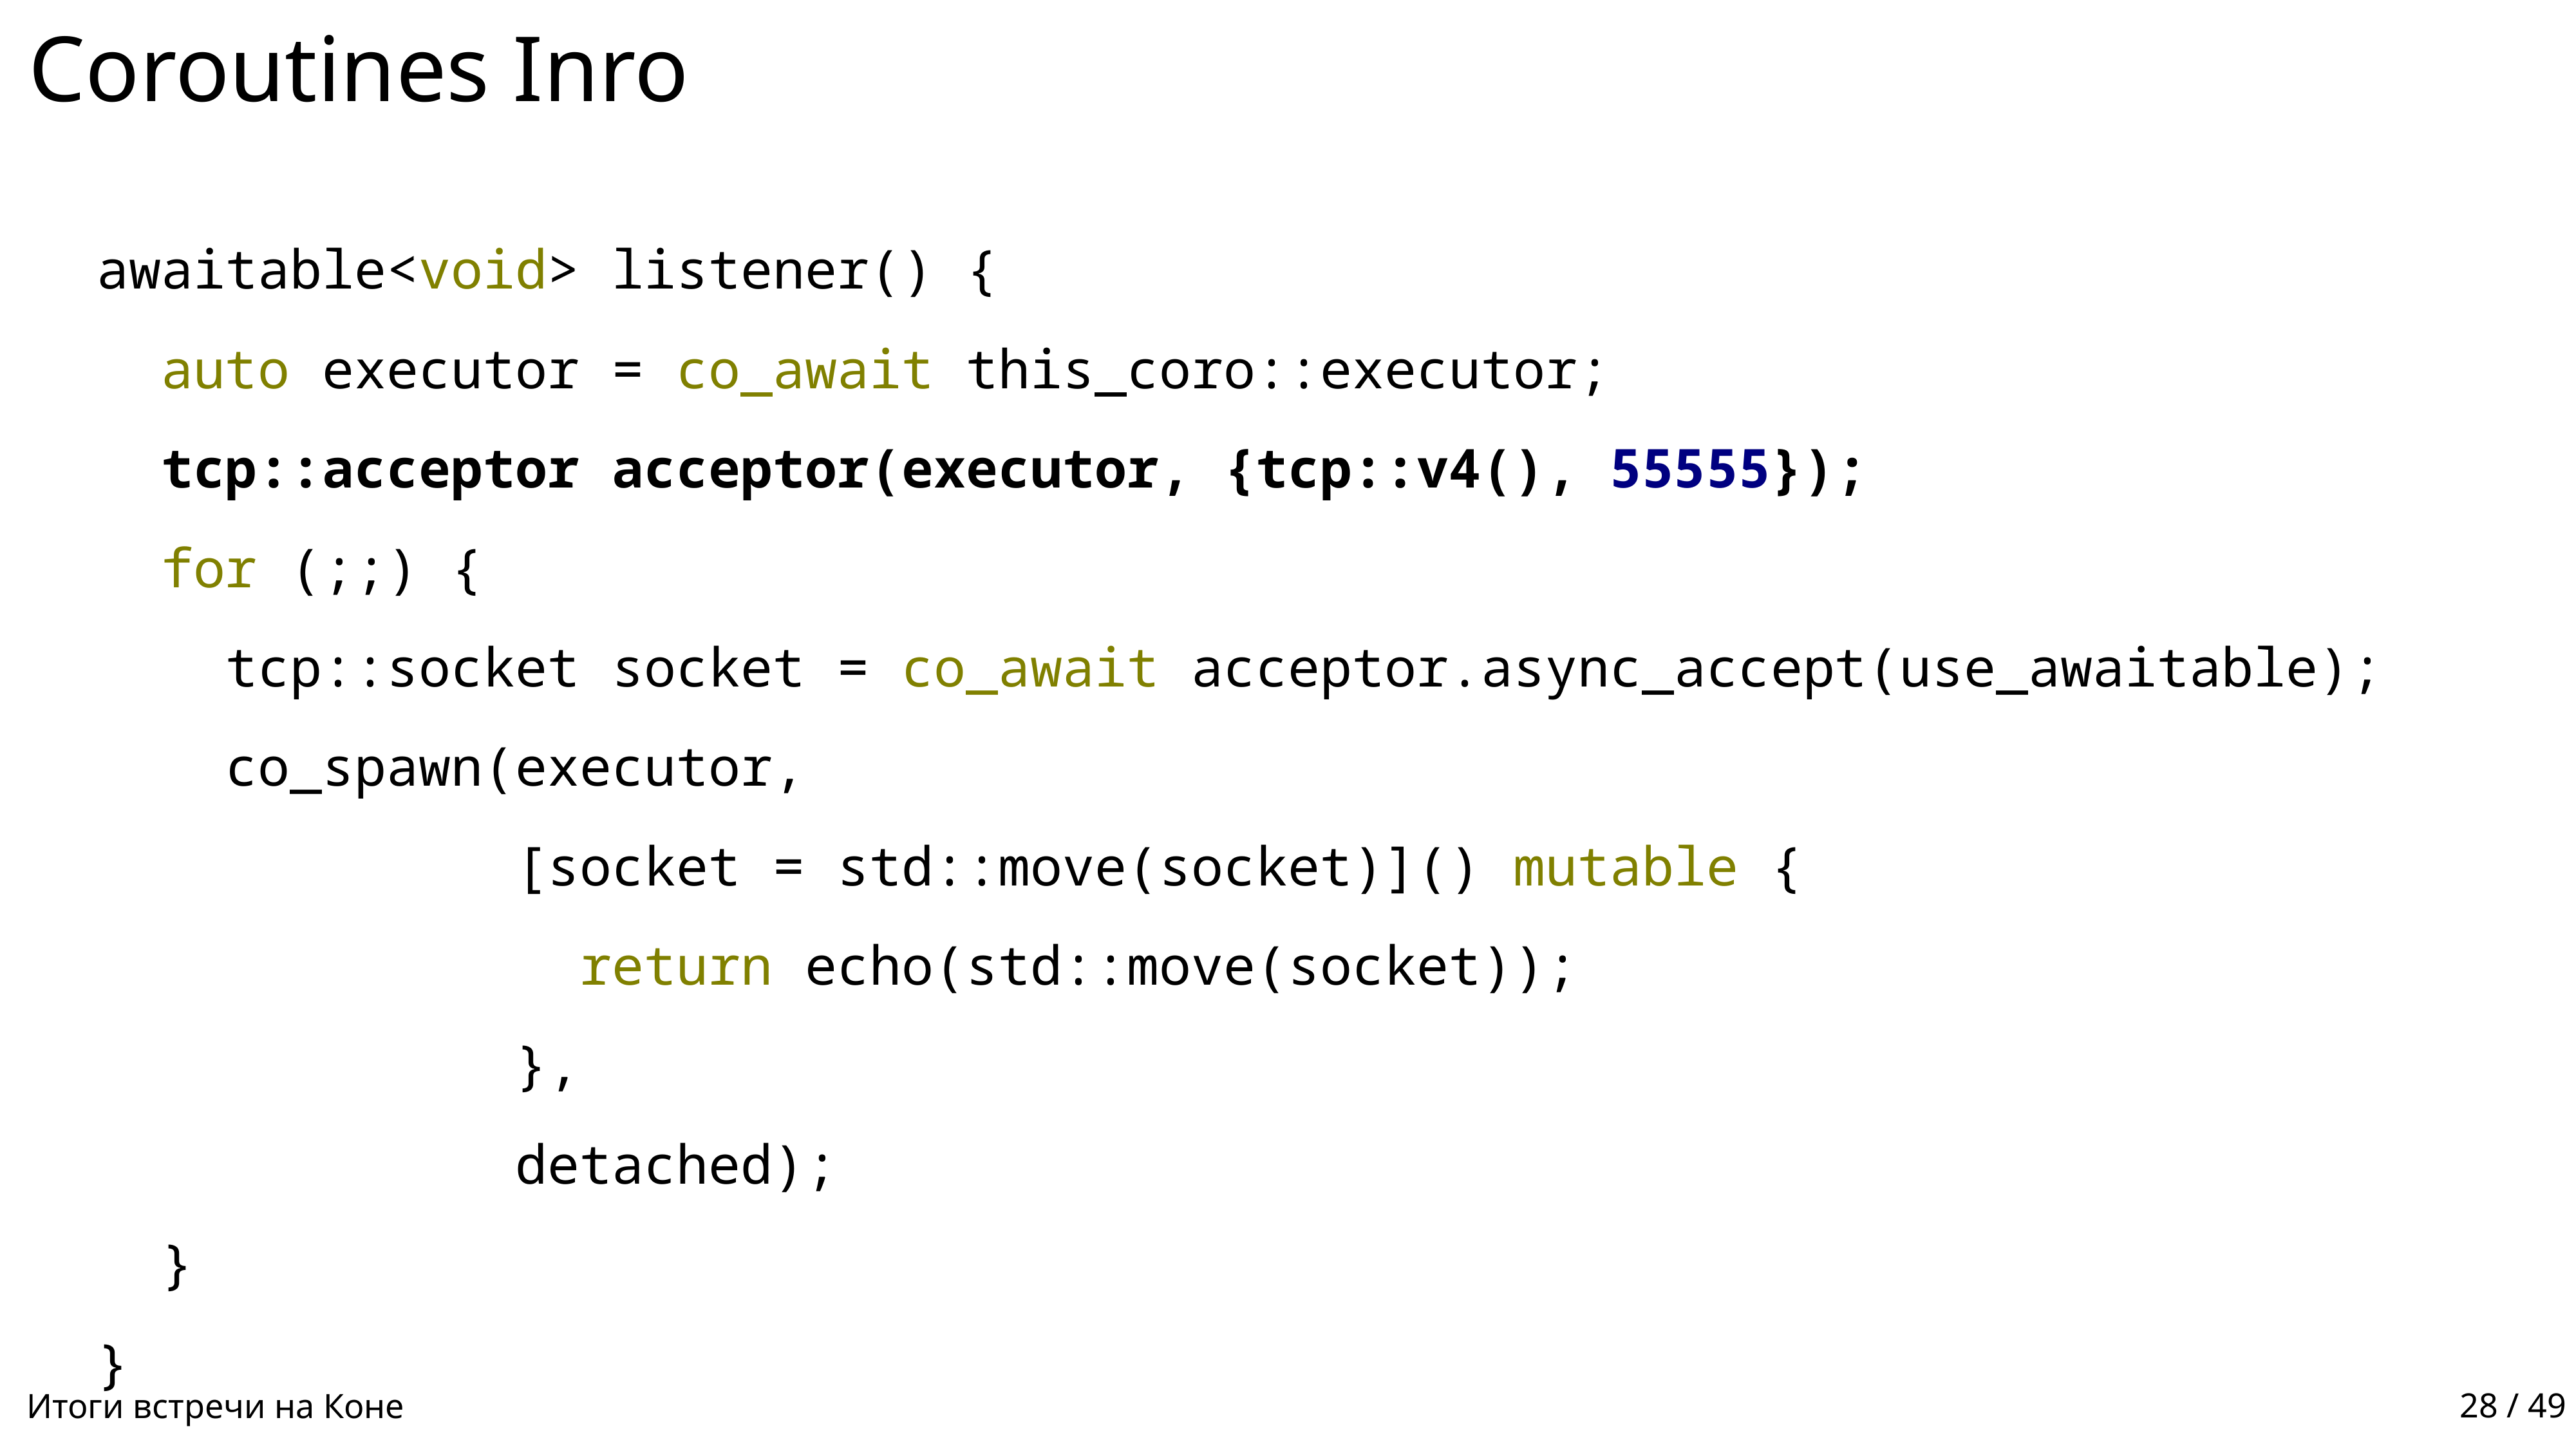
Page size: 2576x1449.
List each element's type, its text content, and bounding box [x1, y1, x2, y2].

list <number> / 49 [1479, 1376, 2576, 1431]
list Итоги встречи на Коне [17, 1376, 1114, 1431]
title Coroutines Inro [19, 19, 2550, 155]
list awaitable<void> listener() { auto executor = co_await this_coro::executor; tcp::acceptor acceptor(executor, {tcp::v4(), 55555}); for (;;) { tcp::socket socket = co_await acceptor.async_accept(use_awaitable); co_spawn(executor, [socket = std::move(socket)]() mutable { return echo(std::move(socket)); }, detached); } } [87, 214, 2550, 1382]
